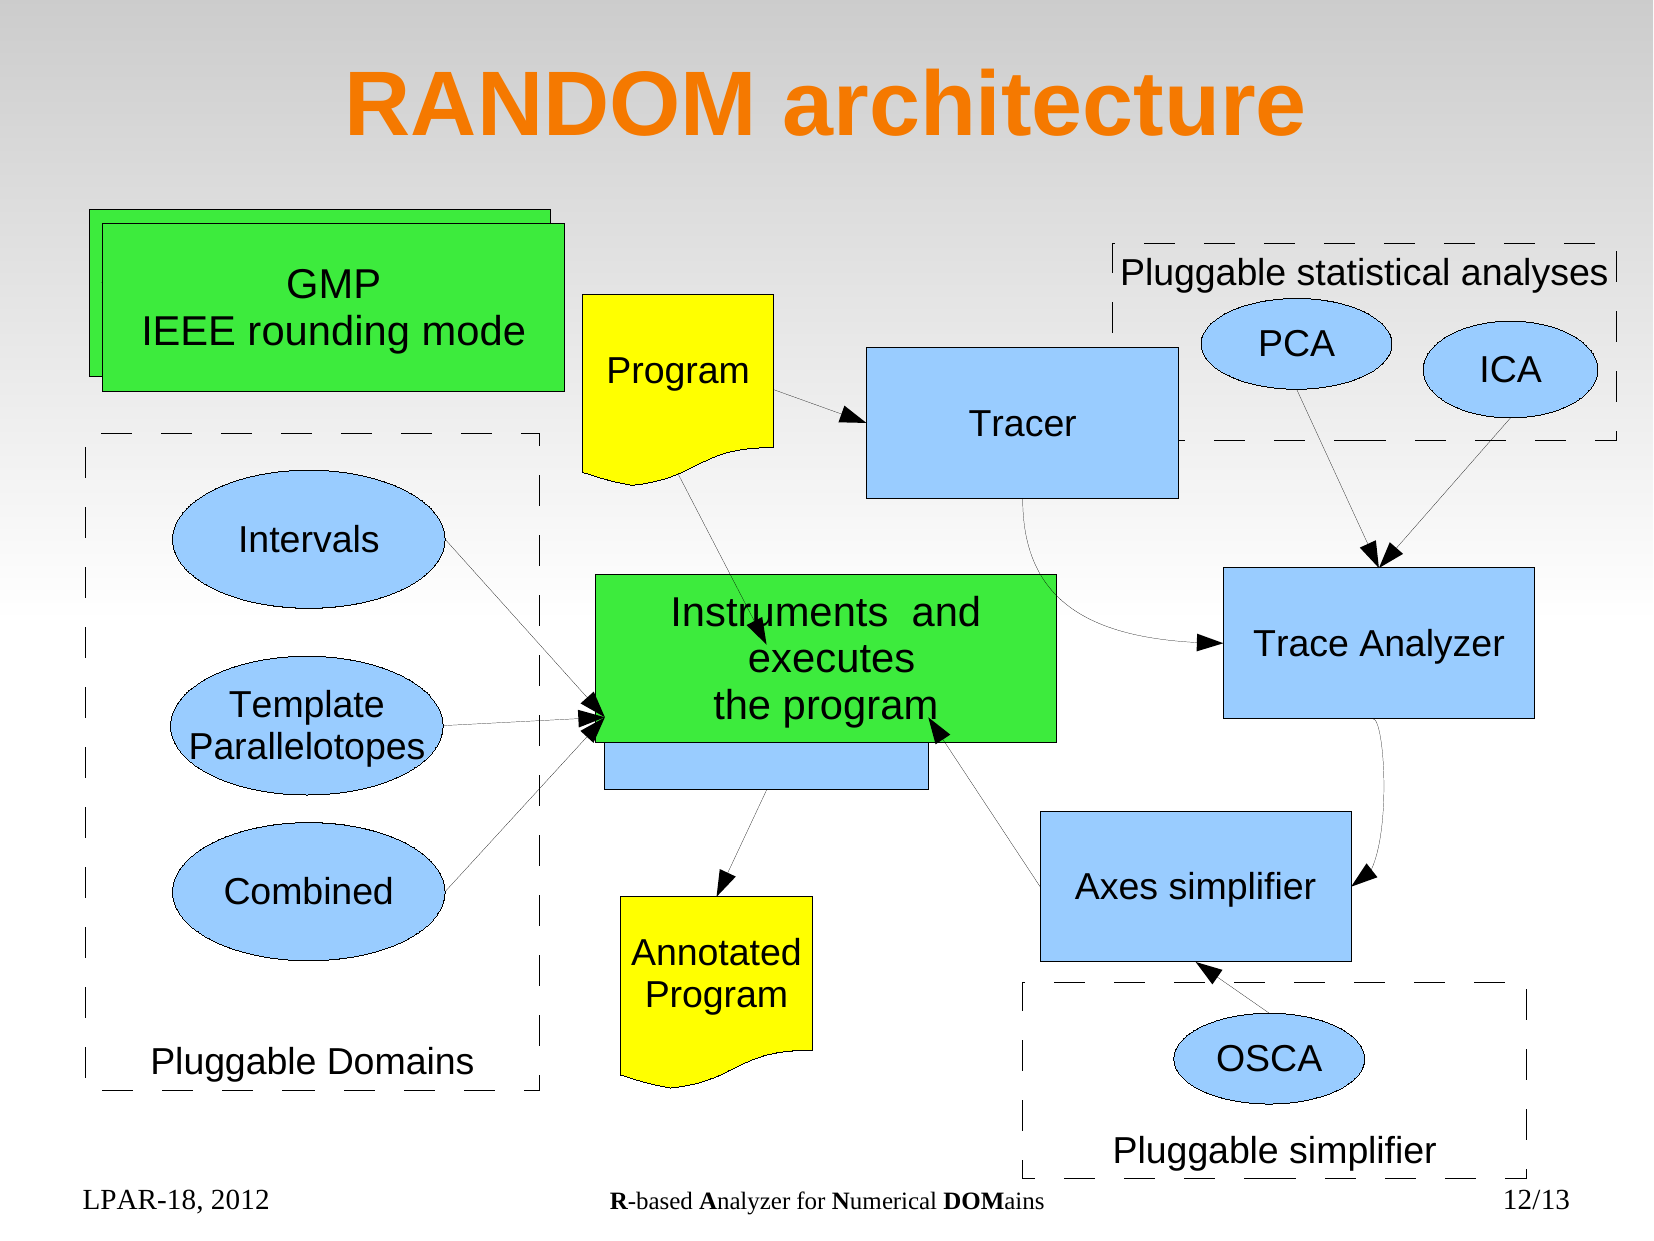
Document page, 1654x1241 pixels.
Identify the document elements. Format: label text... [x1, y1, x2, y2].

text_box Axes simplifier [1040, 811, 1352, 962]
text_box Pluggable statistical analyses [1112, 243, 1617, 441]
title RANDOM architecture [82, 49, 1571, 158]
text_box An imperative subset of the R language [89, 209, 551, 377]
text_box Tracer [866, 347, 1179, 499]
text_box Annotated Program [620, 896, 813, 1089]
text_box Combined [172, 822, 446, 961]
text_box Trace Analyzer [1223, 567, 1535, 719]
text_box Program [582, 294, 774, 486]
text_box Instruments and executes the program [595, 574, 1057, 743]
text_box PCA [1201, 298, 1392, 390]
text_box ICA [1423, 321, 1598, 418]
text_box Pluggable Domains [85, 433, 540, 1091]
text_box GMP IEEE rounding mode [102, 223, 565, 392]
text_box Pluggable simplifier [1022, 982, 1527, 1179]
text_box Analyzer [604, 743, 929, 790]
